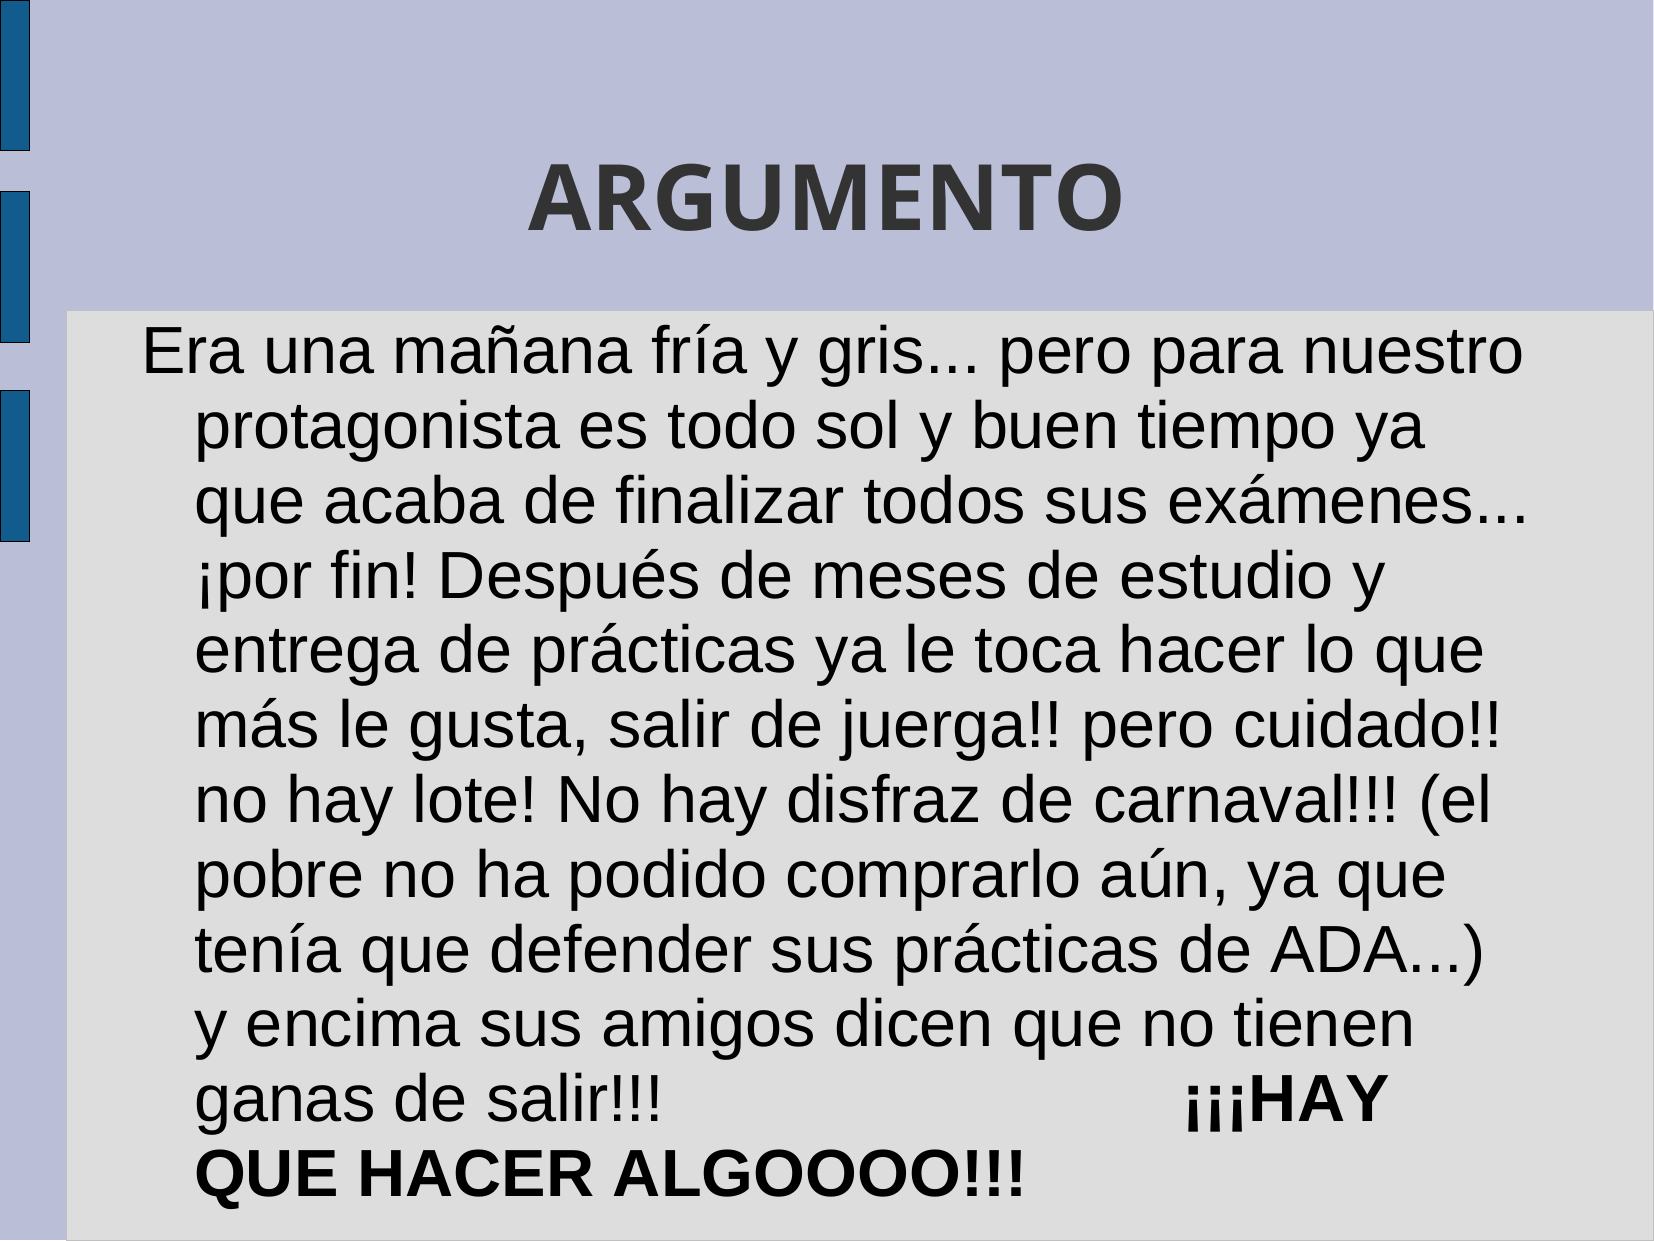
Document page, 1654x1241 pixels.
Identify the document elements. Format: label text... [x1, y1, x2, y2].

list Era una mañana fría y gris... pero para nuestro protagonista es todo sol y buen tiempo ya que acaba de finalizar todos sus exámenes... ¡por fin! Después de meses de estudio y entrega de prácticas ya le toca hacer lo que más le gusta, salir de juerga!! pero cuidado!! no hay lote! No hay disfraz de carnaval!!! (el pobre no ha podido comprarlo aún, ya que tenía que defender sus prácticas de ADA...) y encima sus amigos dicen que no tienen ganas de salir!!! ¡¡¡HAY QUE HACER ALGOOOO!!! [123, 313, 1536, 1211]
title ARGUMENTO [121, 91, 1534, 299]
